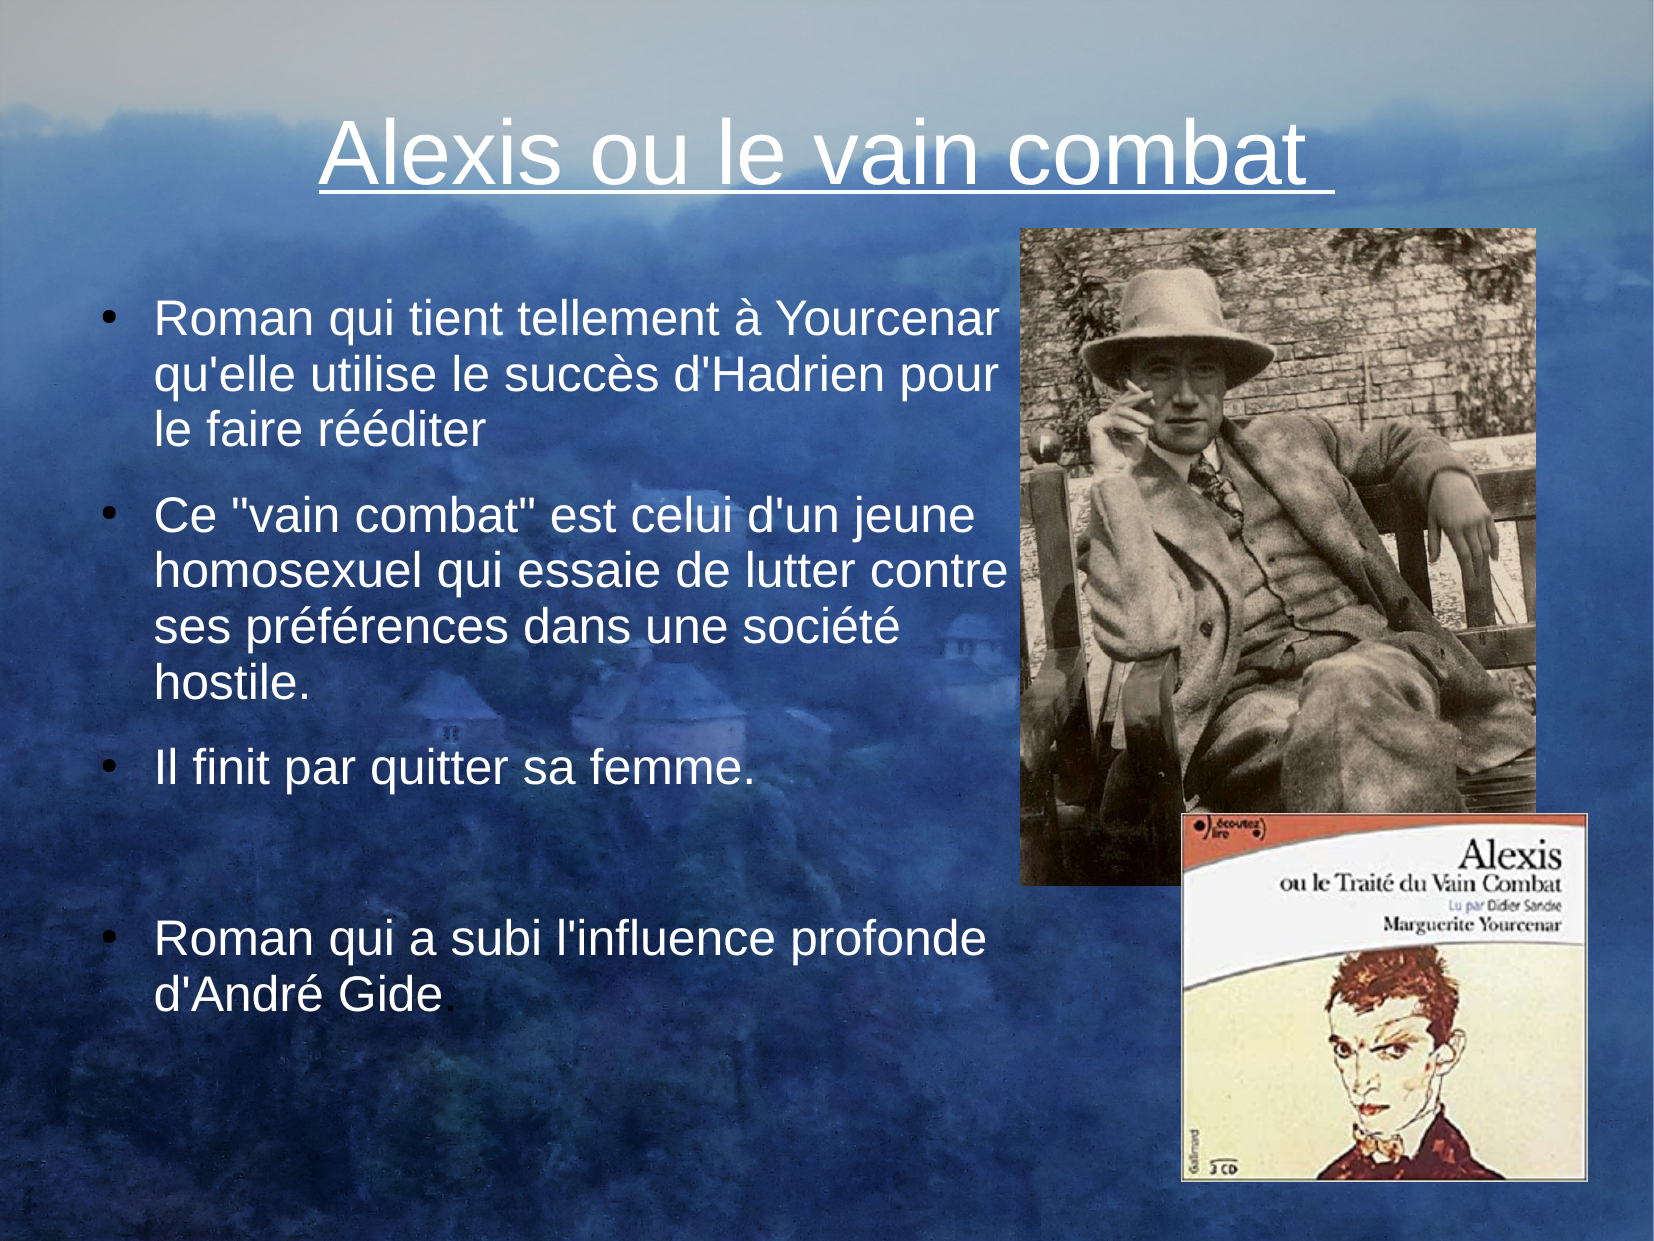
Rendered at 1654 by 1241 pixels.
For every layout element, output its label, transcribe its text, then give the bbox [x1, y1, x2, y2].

title Alexis ou le vain combat [82, 49, 1571, 257]
list Roman qui tient tellement à Yourcenar qu'elle utilise le succès d'Hadrien pour le faire rééditer Ce "vain combat" est celui d'un jeune homosexuel qui essaie de lutter contre ses préférences dans une société hostile. Il finit par quitter sa femme. Roman qui a subi l'influence profonde d'André Gide. [82, 290, 1034, 1082]
picture [0, 0, 1654, 1241]
